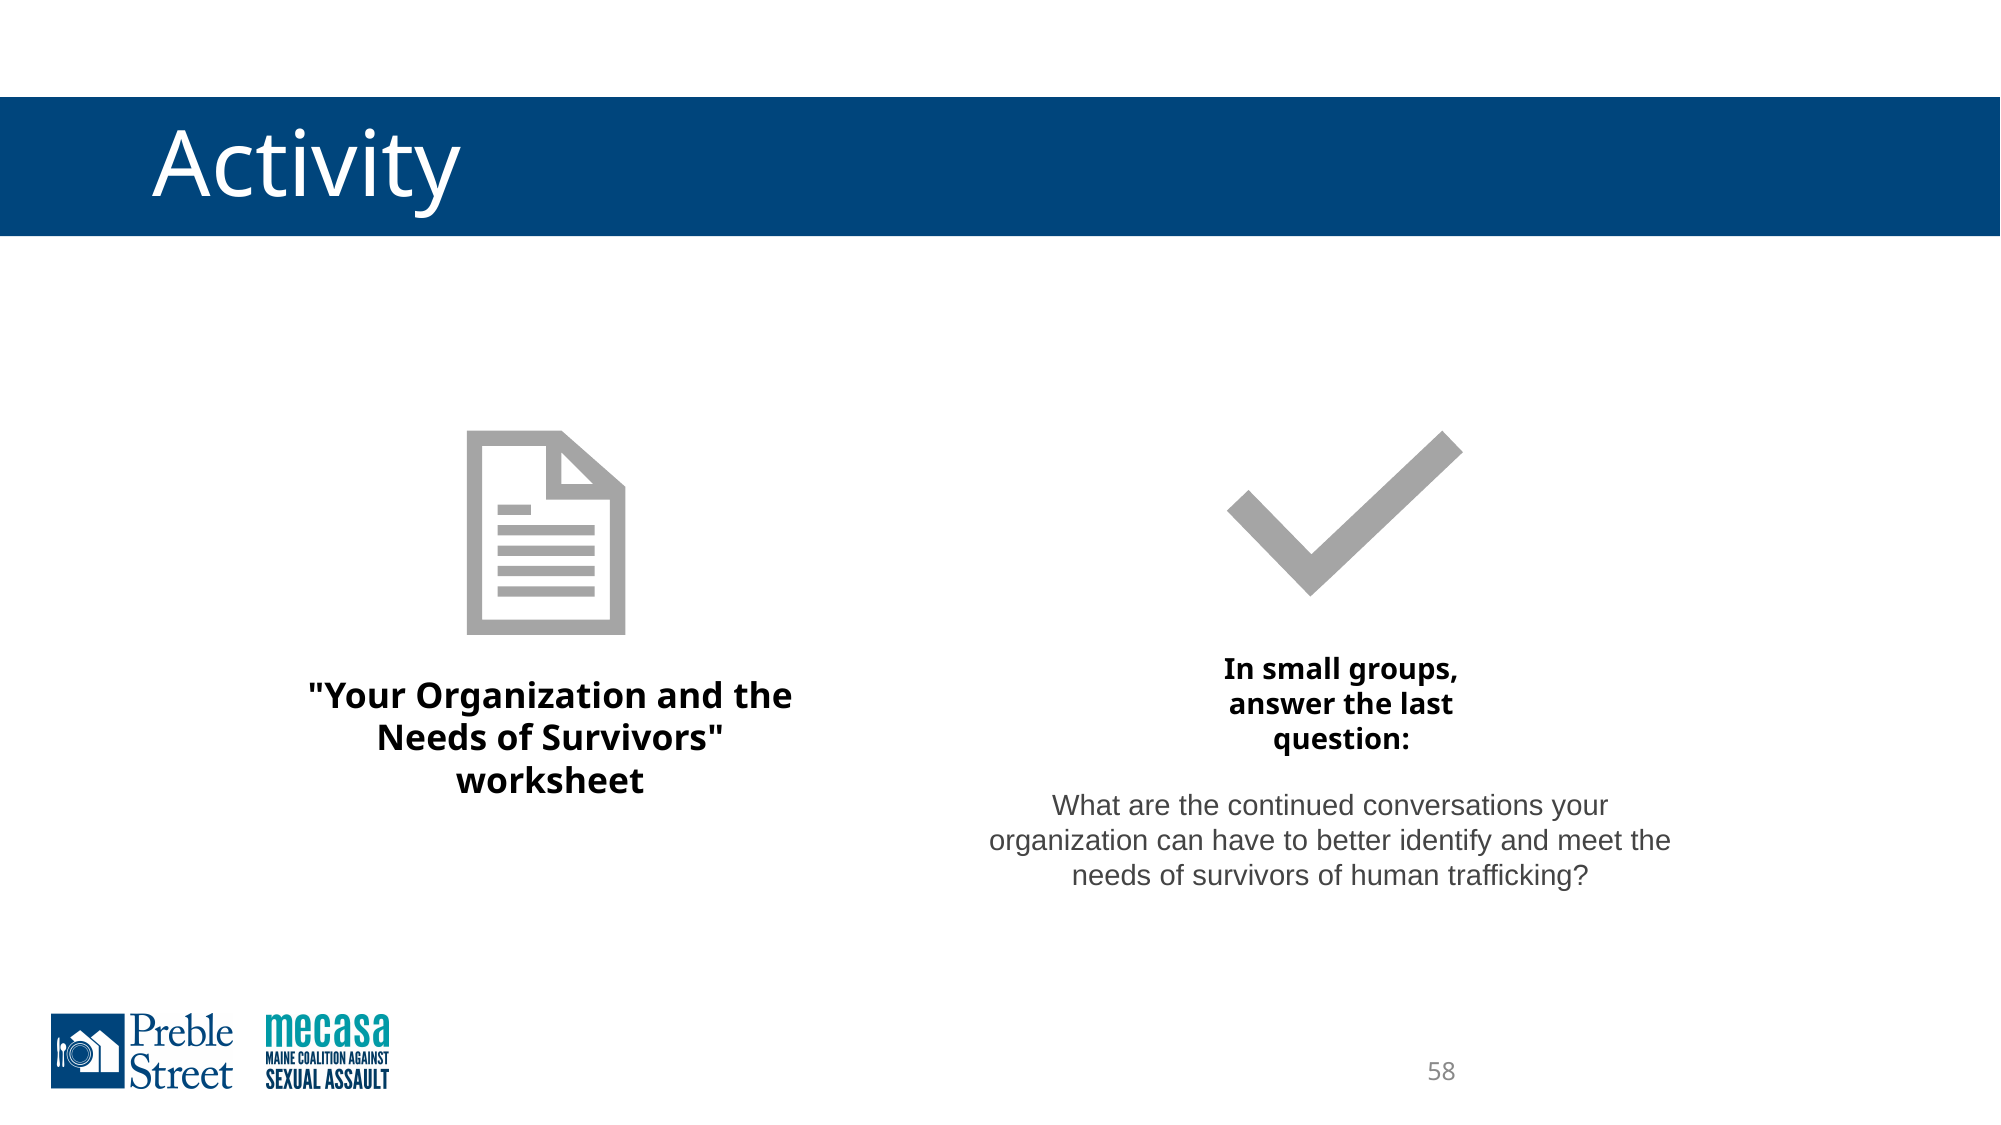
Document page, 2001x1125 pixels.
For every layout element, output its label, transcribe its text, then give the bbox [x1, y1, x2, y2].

text_box "Your Organization and the Needs of Survivors" worksheet [288, 672, 813, 780]
slide_number 58 [1412, 1042, 1863, 1103]
title Activity [137, 57, 1863, 276]
text_box In small groups, answer the last question: [1197, 650, 1486, 757]
text_box [422, 409, 670, 657]
text_box [1221, 389, 1469, 637]
